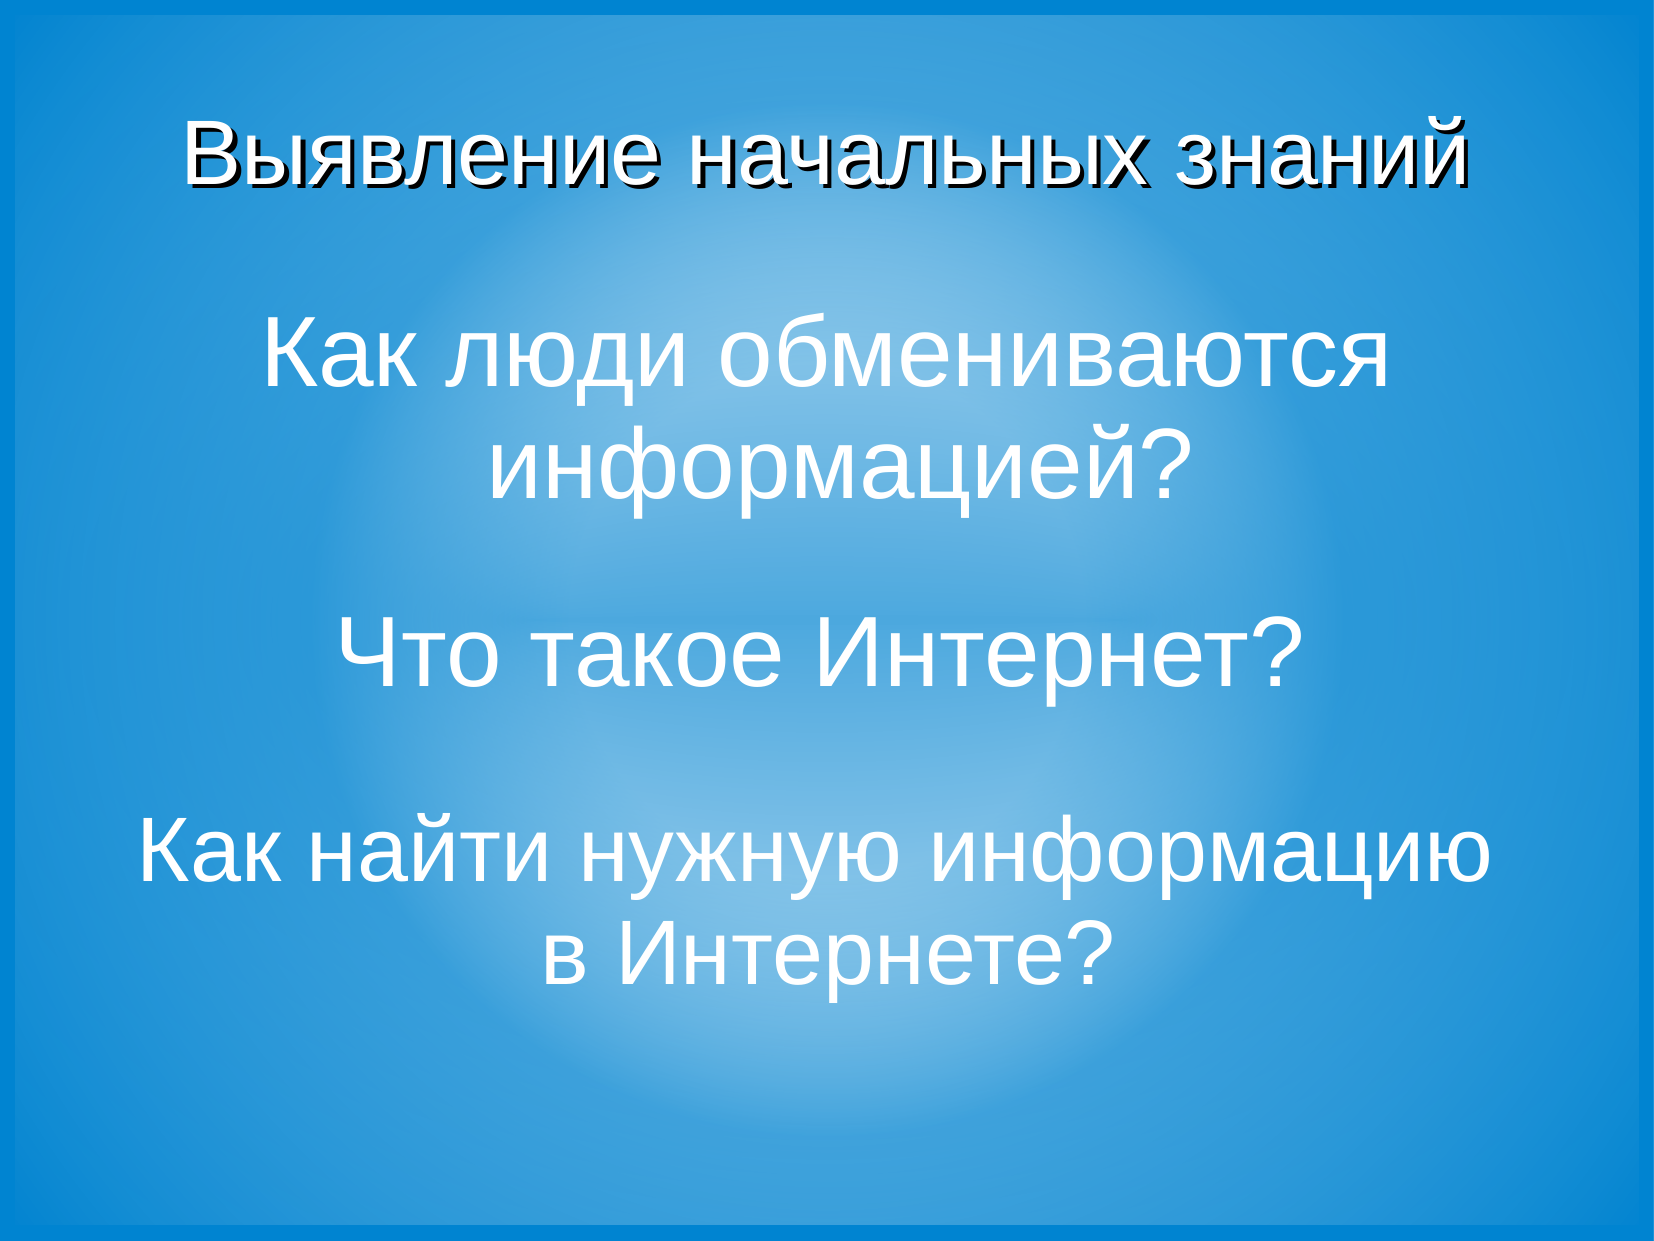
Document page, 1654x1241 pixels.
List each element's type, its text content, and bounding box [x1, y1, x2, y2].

text_box Что такое Интернет? [334, 596, 1306, 709]
title Выявление начальных знаний [82, 49, 1571, 257]
text_box Как найти нужную информацию в Интернете? [136, 798, 1496, 1004]
list Как люди обмениваются информацией? [260, 296, 1394, 520]
